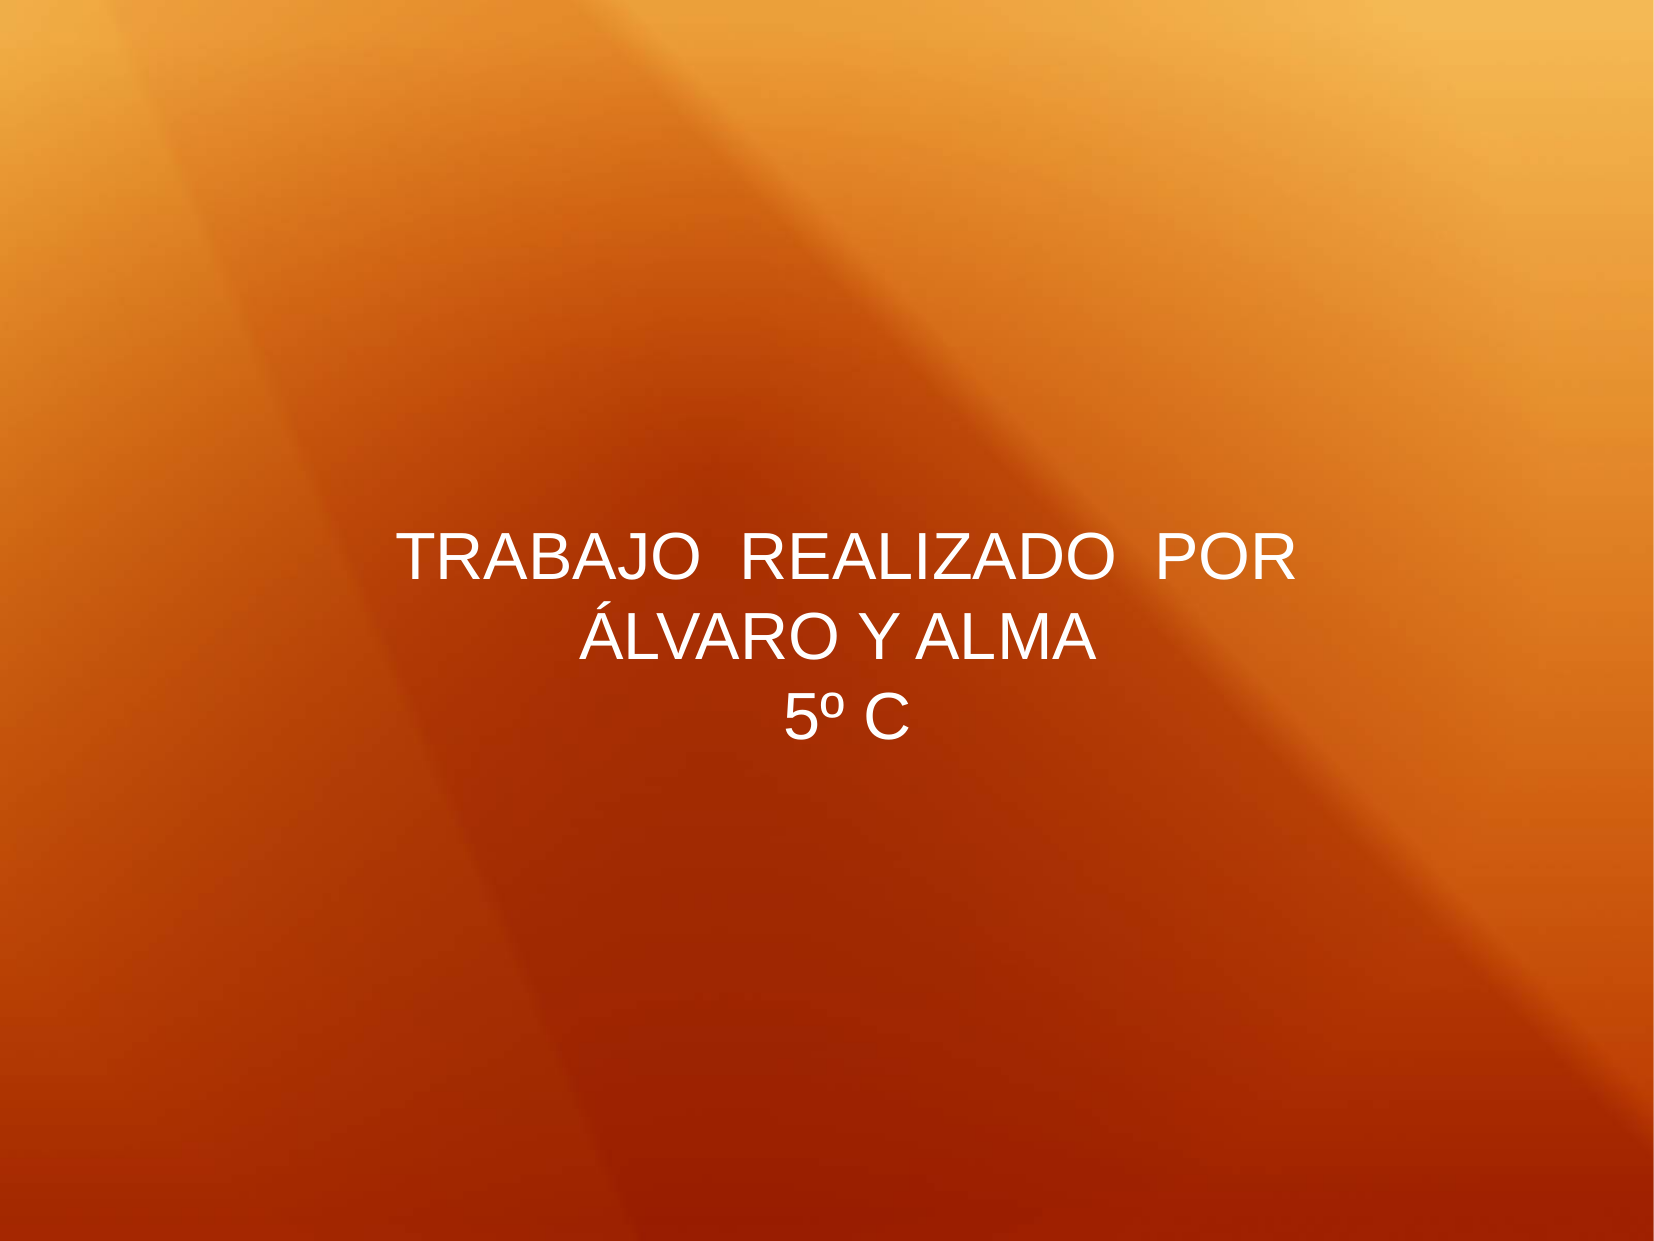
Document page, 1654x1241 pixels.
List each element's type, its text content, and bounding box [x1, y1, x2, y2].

title TRABAJO REALIZADO POR ÁLVARO Y ALMA 5º C [248, 431, 1447, 945]
